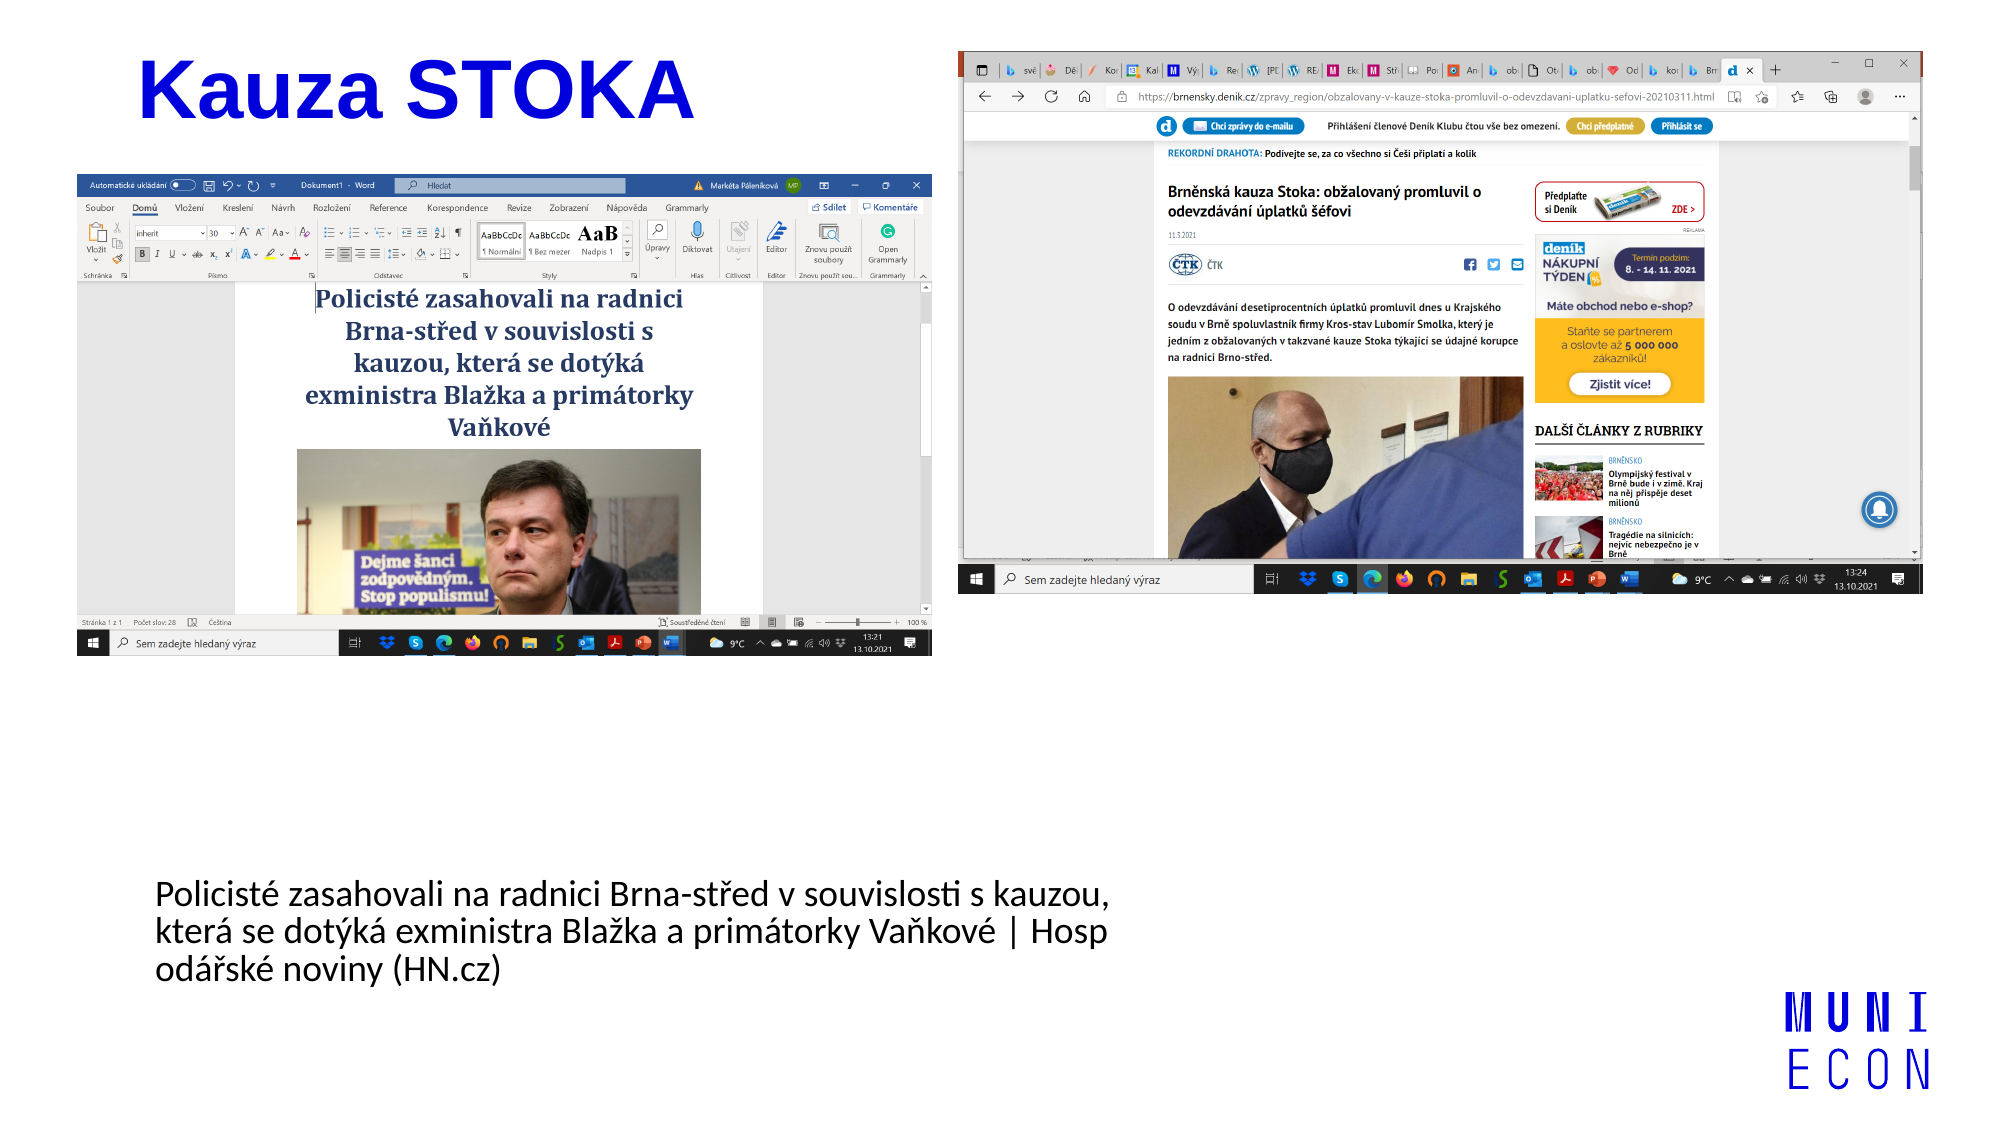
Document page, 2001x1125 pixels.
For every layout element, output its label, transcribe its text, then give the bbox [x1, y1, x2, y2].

picture [77, 174, 932, 656]
picture [958, 51, 1923, 594]
title Kauza STOKA [137, 51, 958, 269]
text_box Policisté zasahovali na radnici Brna-střed v souvislosti s kauzou, která se dotýká exministra Blažka a primátorky Vaňkové | Hospodářské noviny (HN.cz) [140, 861, 1141, 1013]
